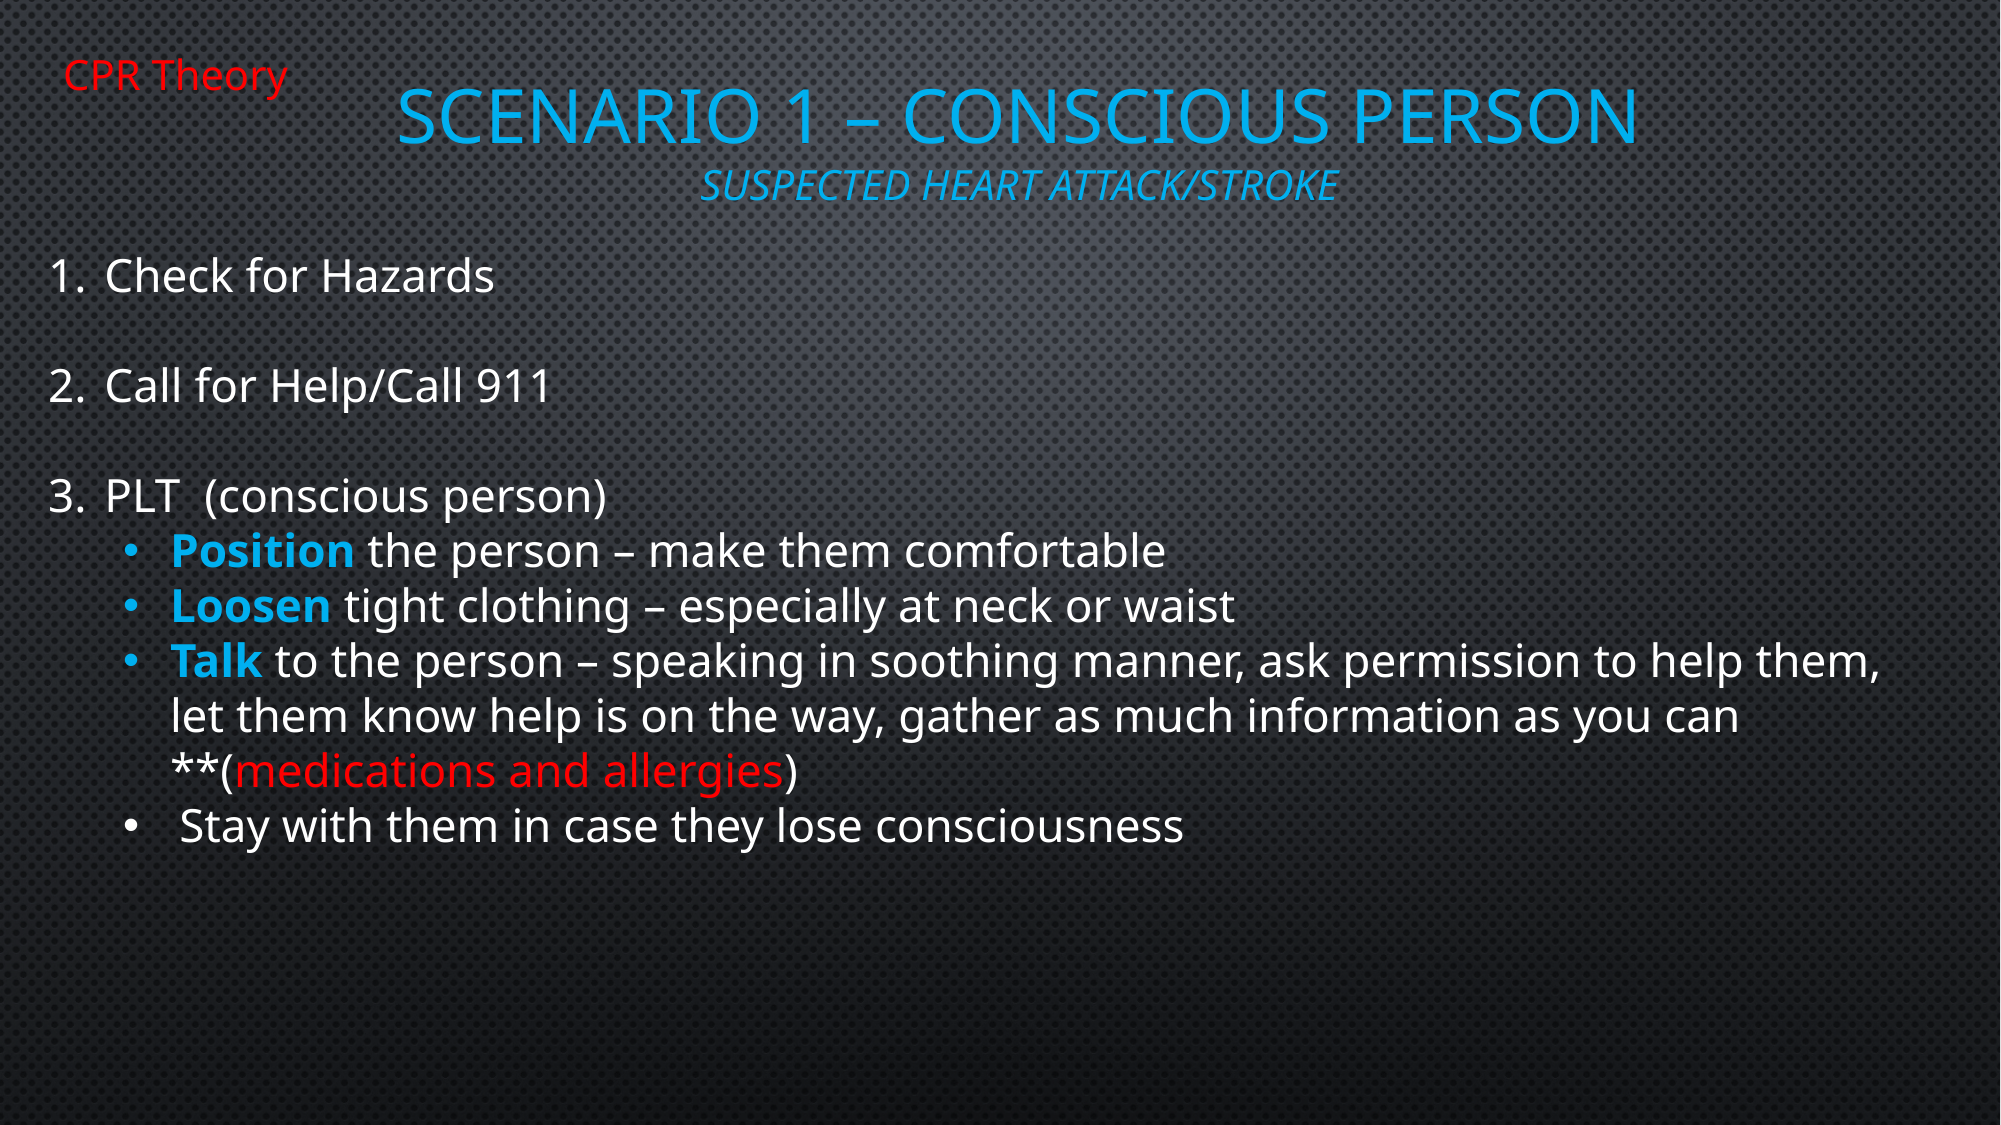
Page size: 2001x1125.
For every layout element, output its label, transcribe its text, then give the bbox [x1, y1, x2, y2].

text_box Check for Hazards Call for Help/Call 911 PLT (conscious person) Position the person – make them comfortable Loosen tight clothing – especially at neck or waist Talk to the person – speaking in soothing manner, ask permission to help them, let them know help is on the way, gather as much information as you can **(medications and allergies) Stay with them in case they lose consciousness [33, 239, 1953, 915]
text_box SCENARIO 1 – CONSCIOUS PERSON SUSPECTED HEART ATTACK/STROKE [360, 61, 1679, 217]
picture [0, 0, 2001, 1125]
text_box CPR Theory [48, 41, 323, 107]
